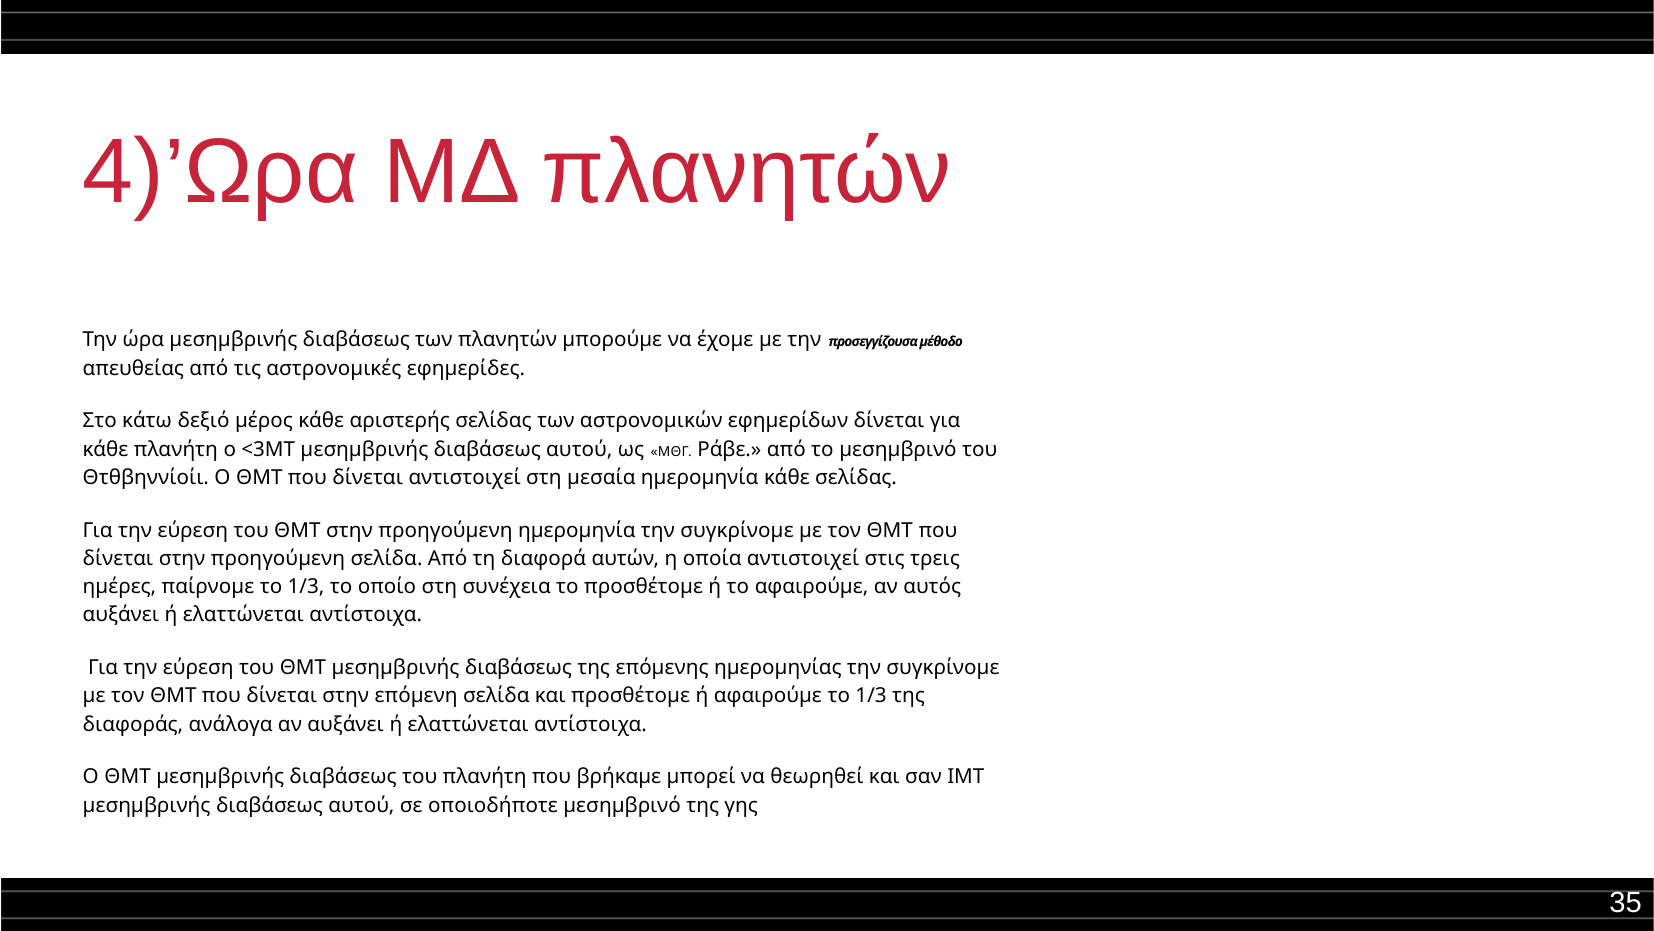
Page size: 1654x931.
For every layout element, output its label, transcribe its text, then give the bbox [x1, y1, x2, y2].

picture [1, 878, 1654, 931]
list Την ώρα μεσημβρινής διαβάσεως των πλανητών μπορούμε να έχομε με την προσεγγίζουσα μέθοδο απευθείας από τις αστρονομικές εφημερίδες. Στο κάτω δεξιό μέρος κάθε αριστερής σελίδας των αστρονομικών εφημερίδων δίνεται για κάθε πλανήτη ο <3ΜΤ μεσημβρινής διαβάσεως αυτού, ως «Μθγ. Ράβε.» από το μεσημβρινό του Θτθβηννίοίι. Ο ΘΜΤ που δίνεται αντιστοιχεί στη μεσαία ημερομηνία κάθε σελίδας. Για την εύρεση του ΘΜΤ στην προηγούμενη ημερομηνία την συγκρίνομε με τον ΘΜΤ που δίνεται στην προηγούμενη σελίδα. Από τη διαφορά αυτών, η οποία αντιστοιχεί στις τρεις ημέρες, παίρνομε το 1/3, το οποίο στη συνέχεια το προσθέτομε ή το αφαιρούμε, αν αυτός αυξάνει ή ελαττώνεται αντίστοιχα. Για την εύρεση του ΘΜΤ μεσημβρινής διαβάσεως της επόμενης ημερομηνίας την συγκρίνομε με τον ΘΜΤ που δίνεται στην επόμενη σελίδα και προσθέτομε ή αφαιρούμε το 1/3 της διαφοράς, ανάλογα αν αυξάνει ή ελαττώνεται αντίστοιχα. Ο ΘΜΤ μεσημβρινής διαβάσεως του πλανήτη που βρήκαμε μπορεί να θεωρηθεί και σαν ΙΜΤ μεσημβρινής διαβάσεως αυτού, σε οποιοδήποτε μεσημβρινό της γης [82, 271, 1013, 826]
picture [1, 0, 1654, 54]
title 4)’Ωρα ΜΔ πλανητών [82, 92, 1571, 249]
